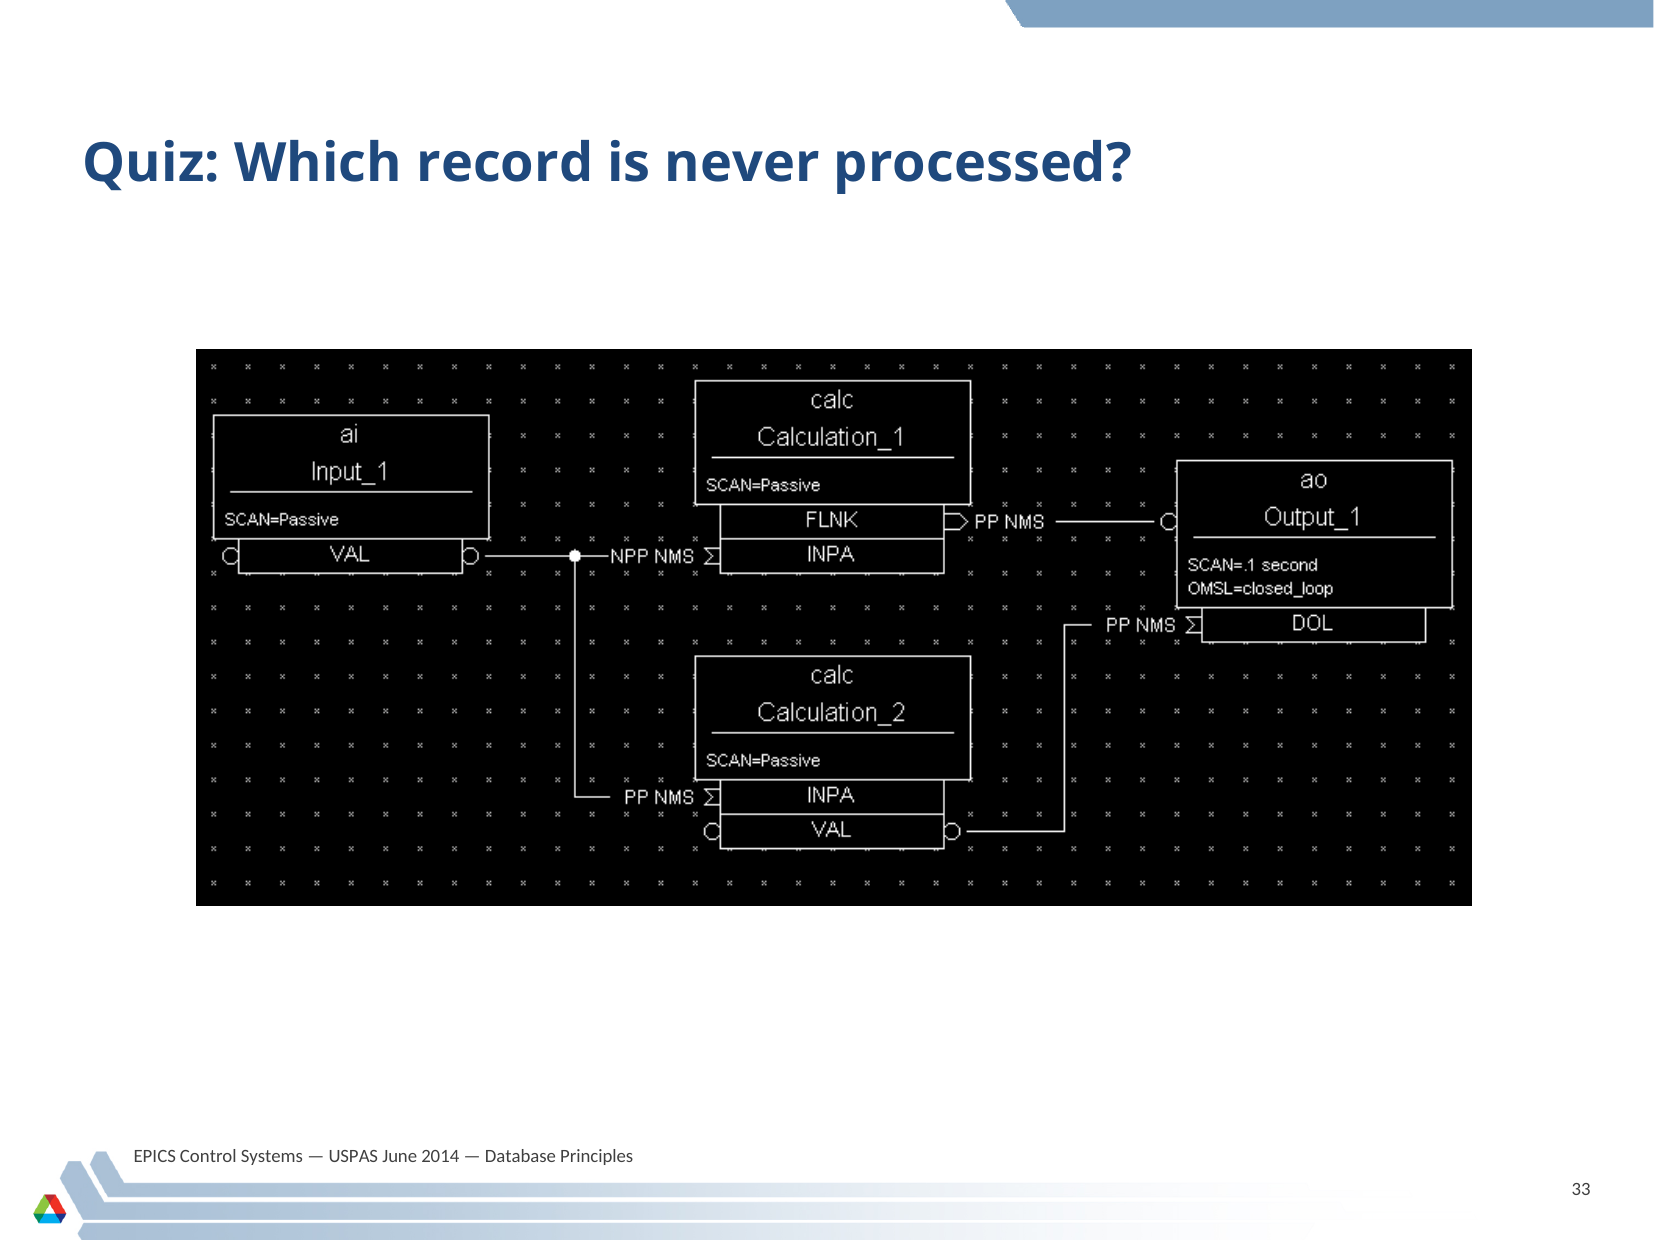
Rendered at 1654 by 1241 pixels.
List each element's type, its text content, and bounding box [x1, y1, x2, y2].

picture [196, 349, 1472, 906]
picture [0, 1143, 1654, 1240]
title Quiz: Which record is never processed? [82, 128, 1571, 192]
picture [0, 0, 1654, 29]
